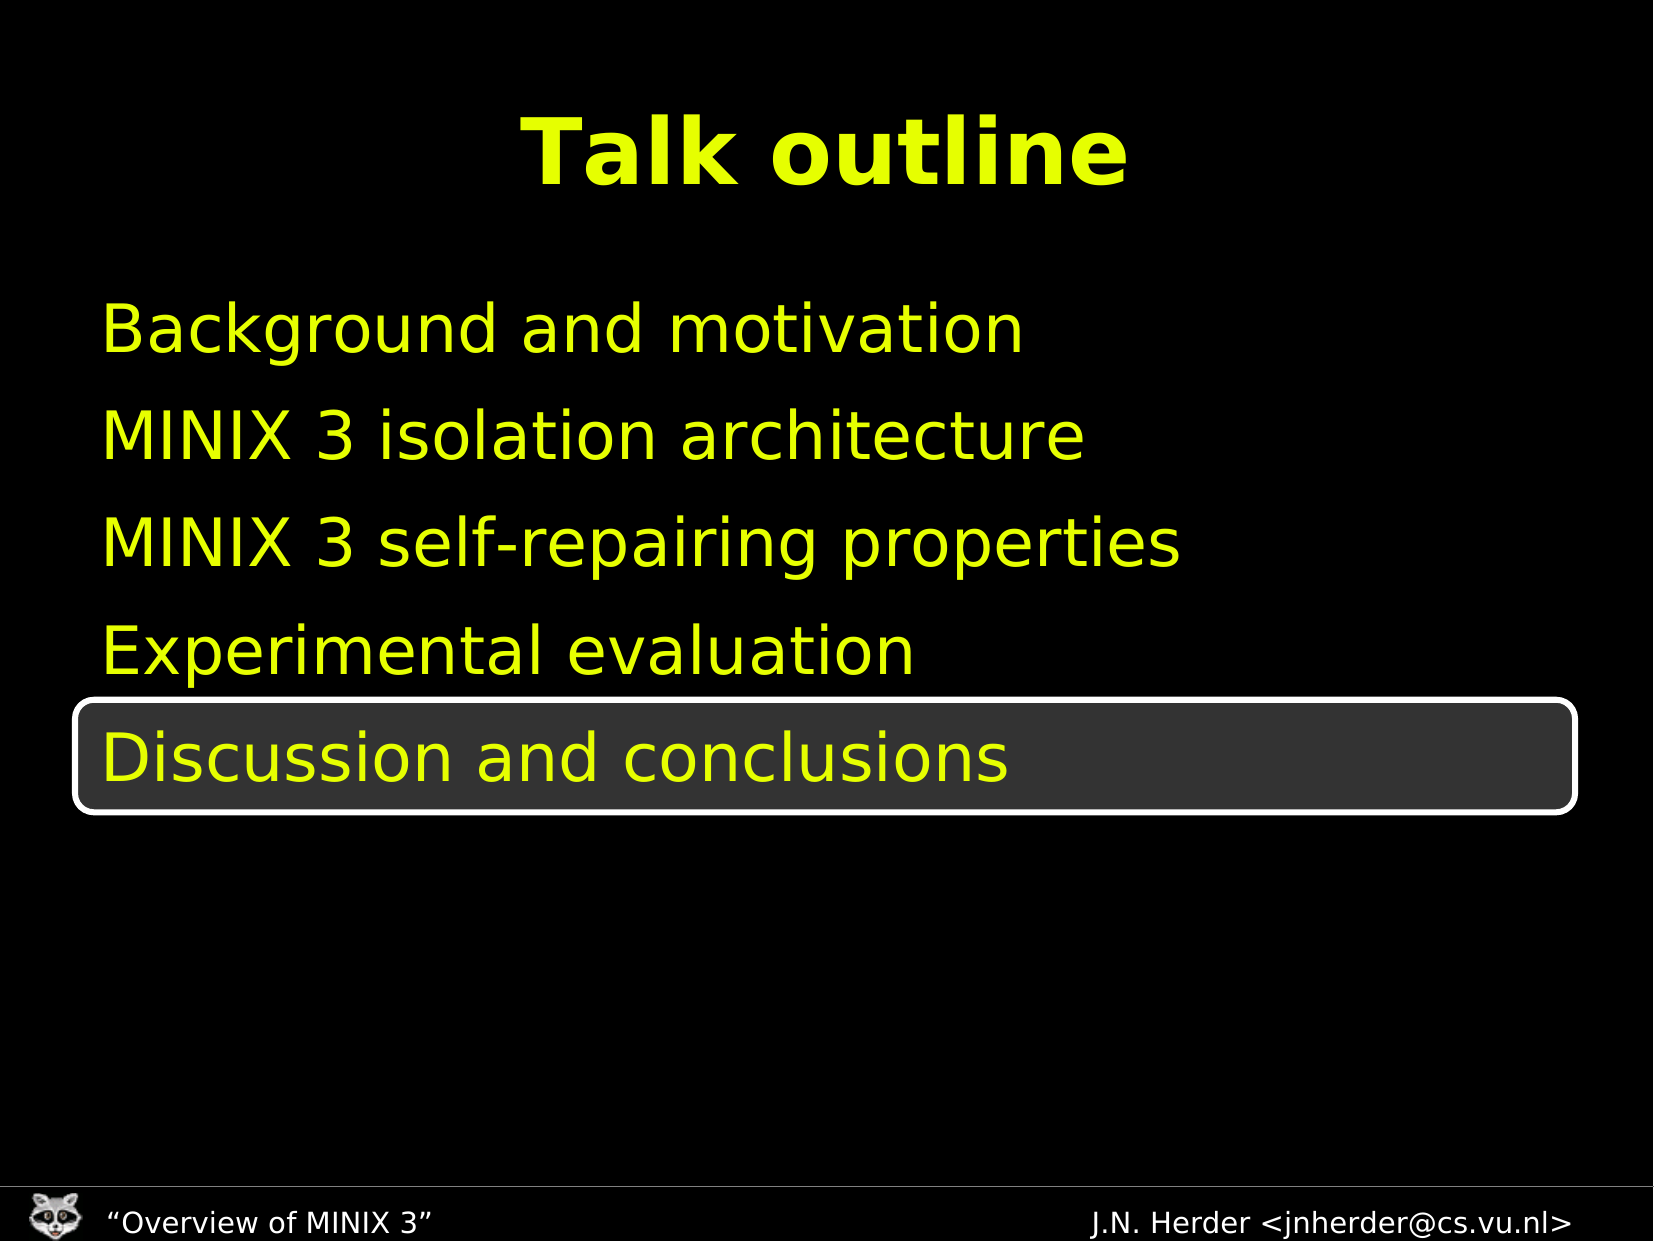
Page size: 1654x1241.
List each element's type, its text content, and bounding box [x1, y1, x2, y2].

picture [29, 1193, 83, 1241]
text_box [1571, 707, 1576, 805]
title Talk outline [82, 56, 1571, 250]
text_box [75, 704, 82, 808]
list Background and motivation MINIX 3 isolation architecture MINIX 3 self-repairing properties Experimental evaluation Discussion and conclusions [82, 290, 1571, 1109]
